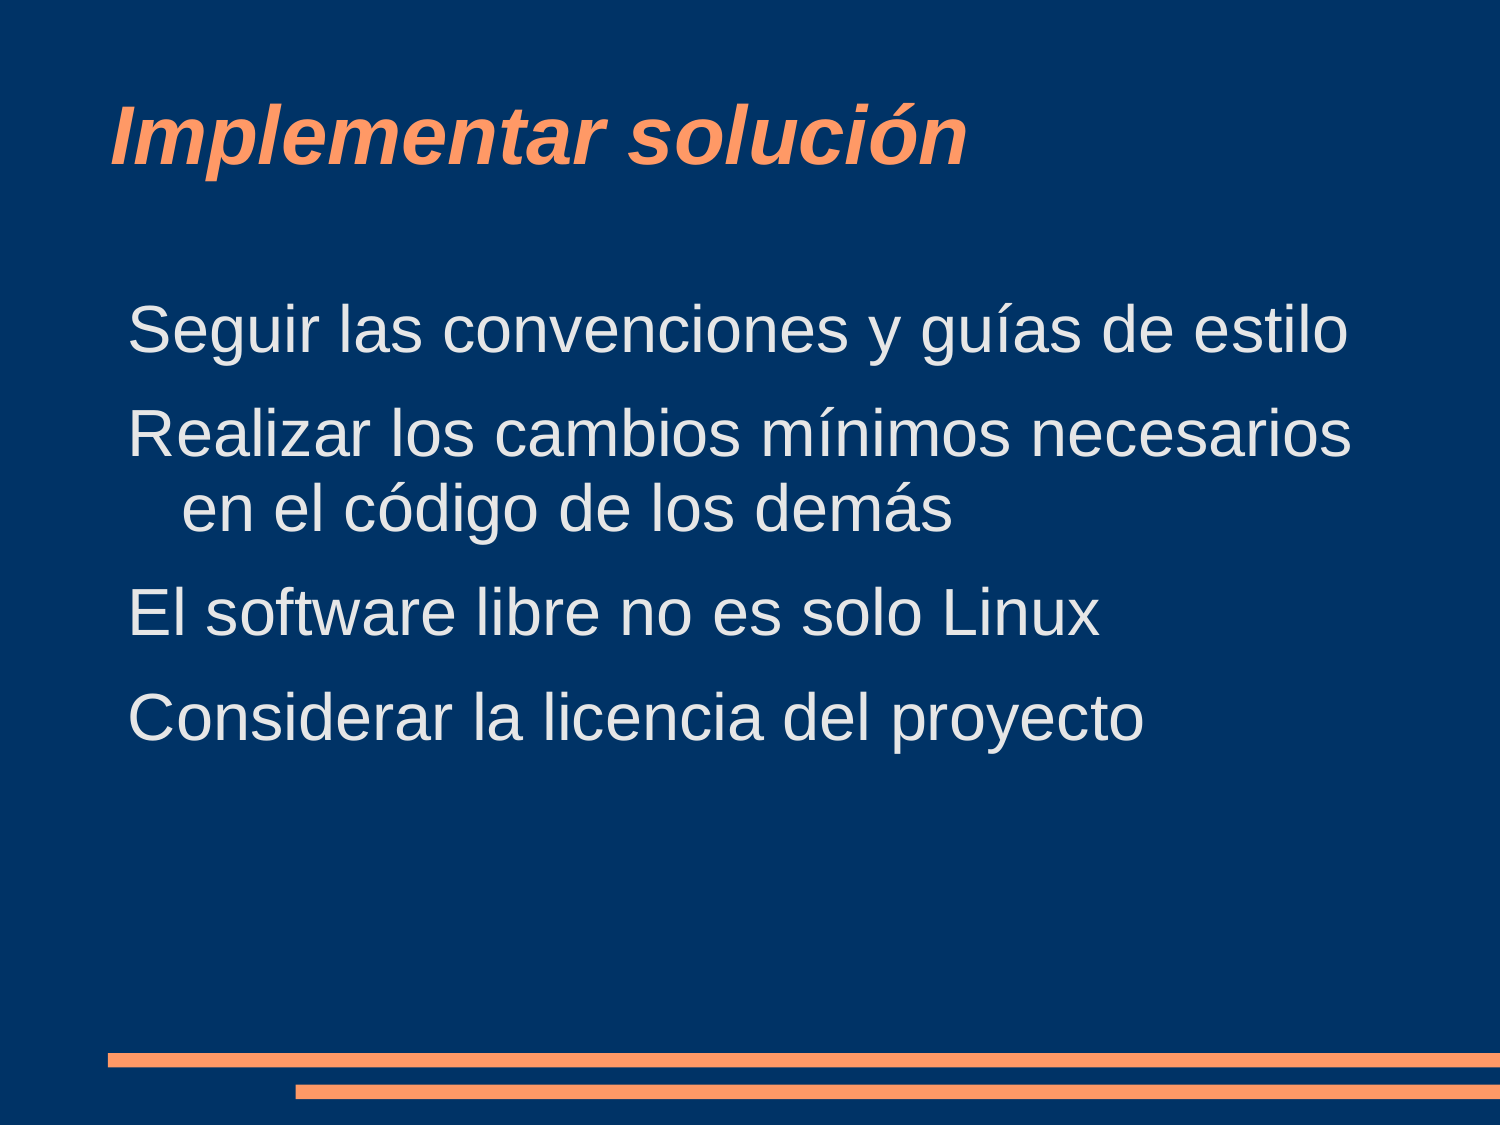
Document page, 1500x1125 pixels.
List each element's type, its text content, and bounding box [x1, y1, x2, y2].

title Implementar solución [110, 41, 1392, 230]
list Seguir las convenciones y guías de estilo Realizar los cambios mínimos necesarios en el código de los demás El software libre no es solo Linux Considerar la licencia del proyecto [110, 292, 1416, 1027]
